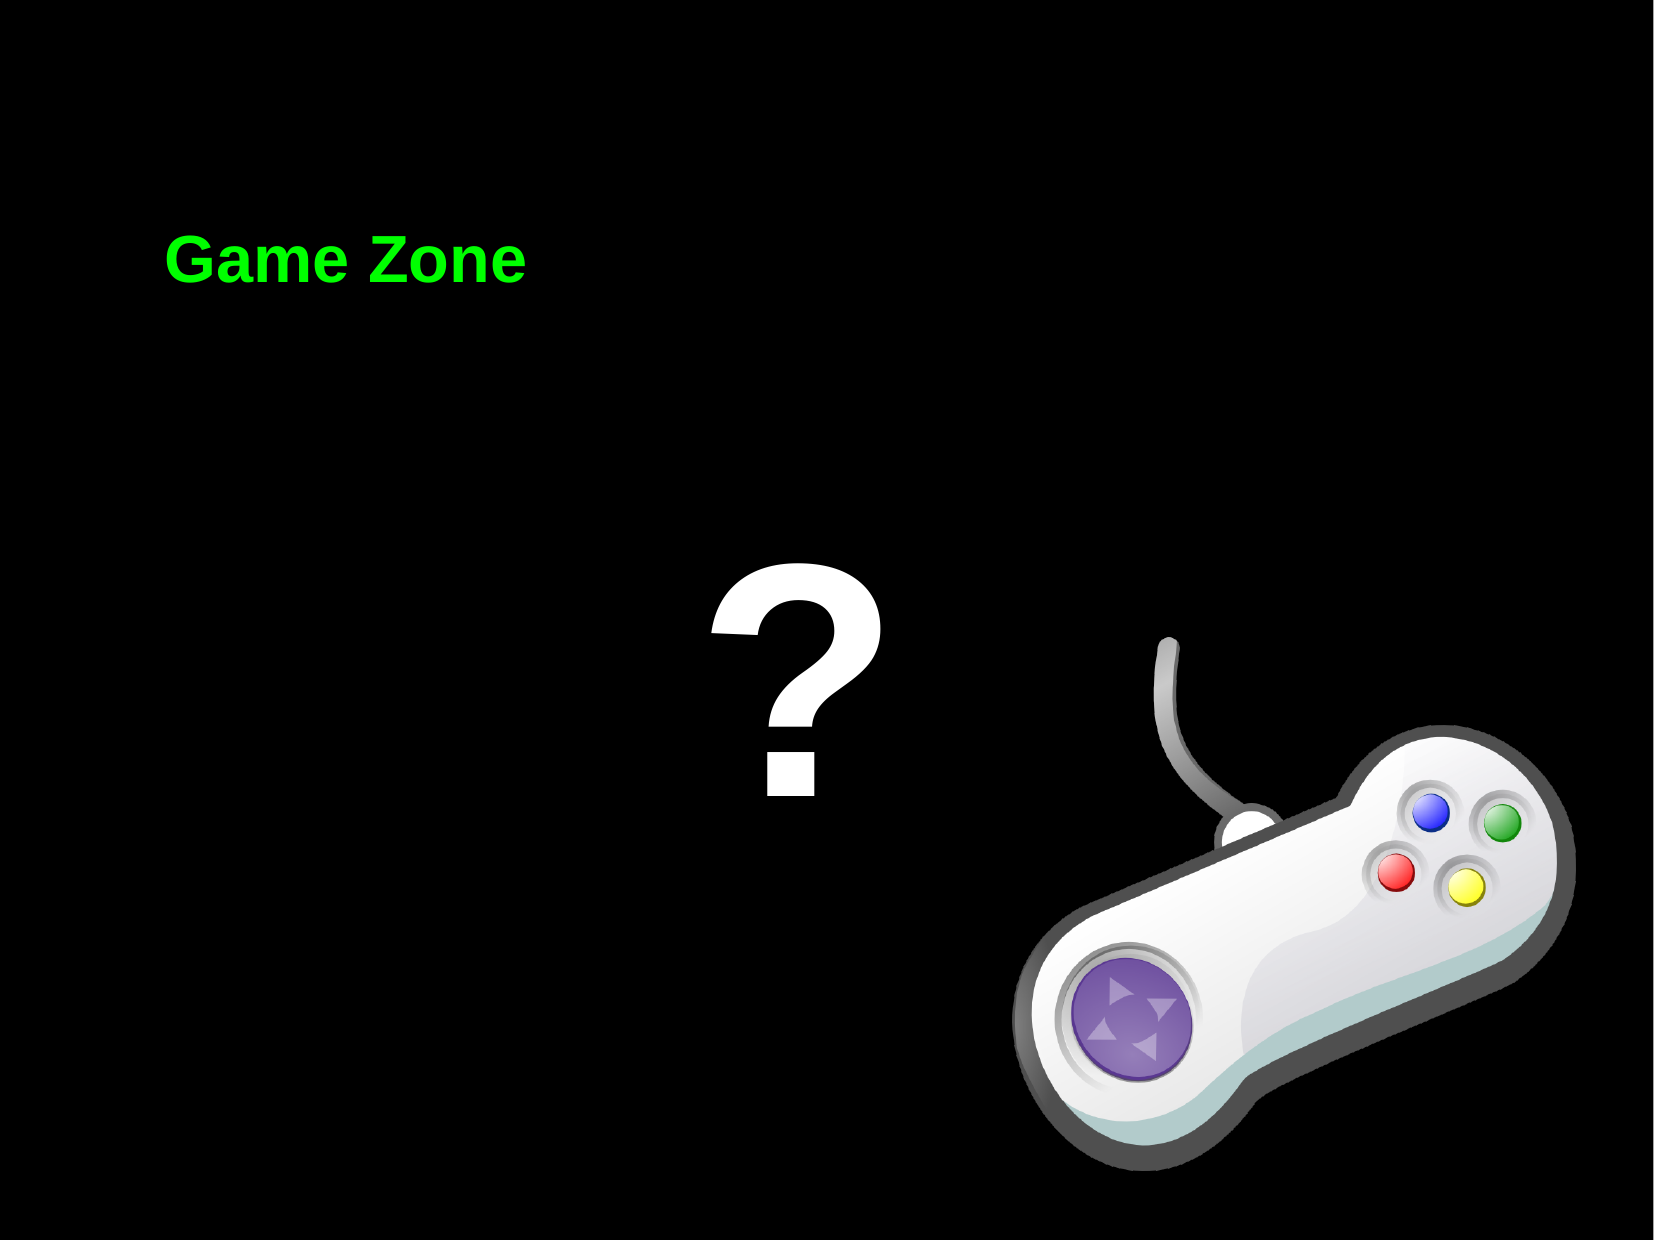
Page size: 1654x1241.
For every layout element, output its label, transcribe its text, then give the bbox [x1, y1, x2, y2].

picture [1012, 637, 1576, 1171]
text_box ? [562, 487, 1051, 875]
text_box Game Zone [150, 215, 544, 305]
